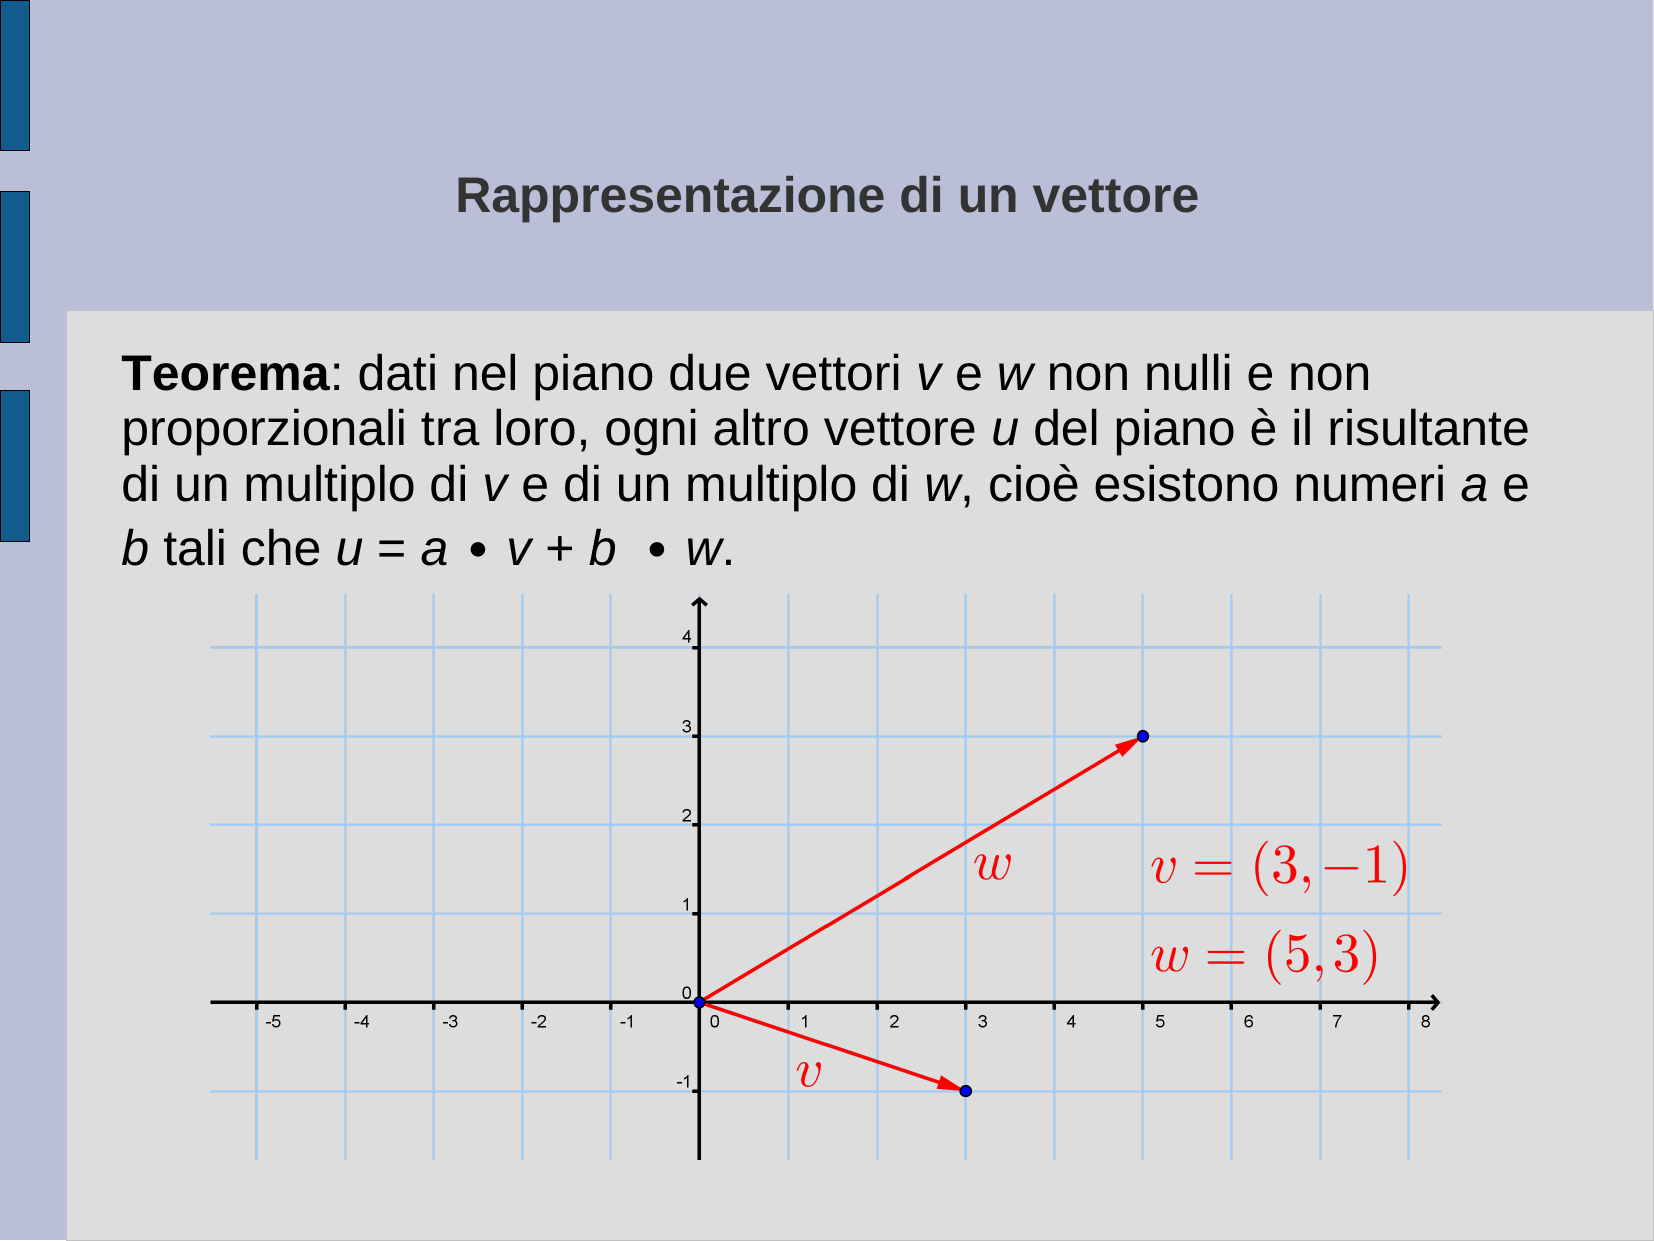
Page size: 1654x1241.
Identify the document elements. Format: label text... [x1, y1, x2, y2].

list Teorema: dati nel piano due vettori v e w non nulli e non proporzionali tra loro, ogni altro vettore u del piano è il risultante di un multiplo di v e di un multiplo di w, cioè esistono numeri a e b tali che u = a ∙ v + b ∙ w. [121, 344, 1534, 1127]
picture [210, 594, 1442, 1160]
title Rappresentazione di un vettore [121, 91, 1534, 299]
